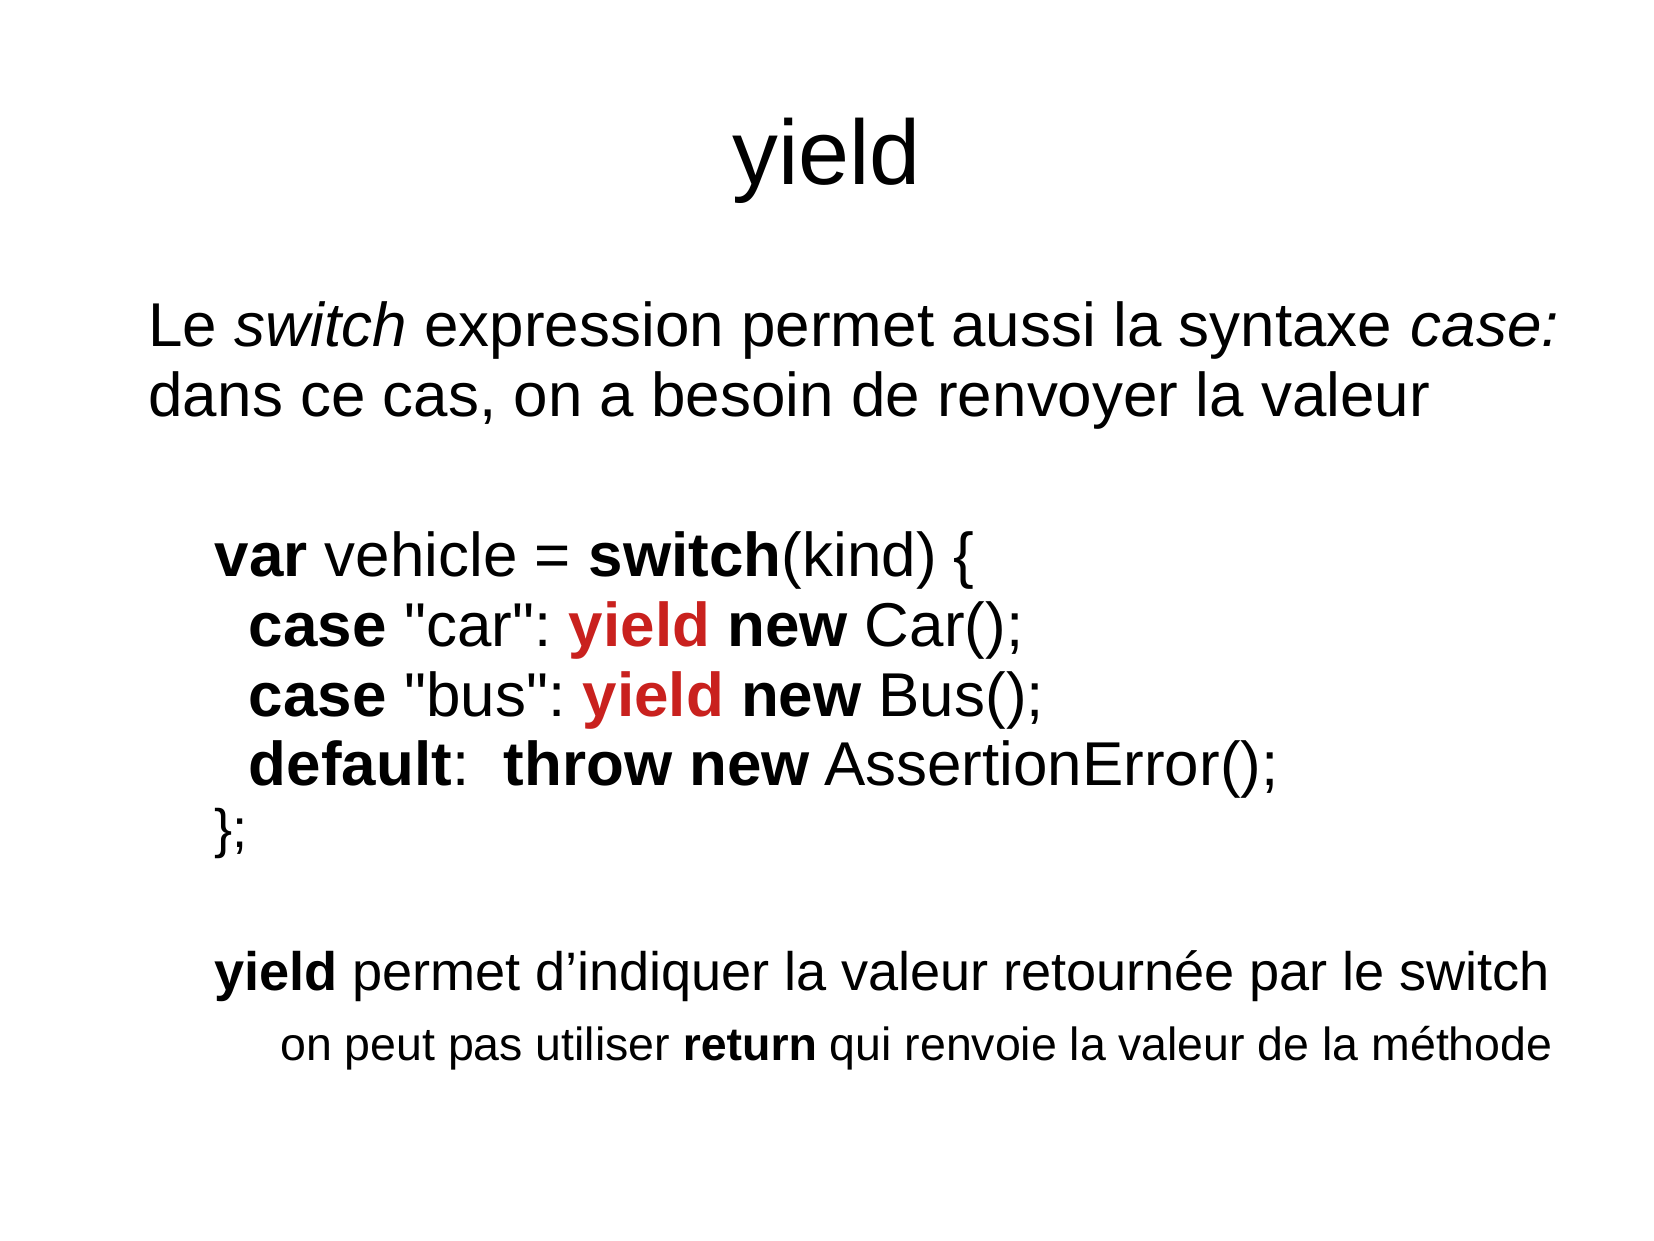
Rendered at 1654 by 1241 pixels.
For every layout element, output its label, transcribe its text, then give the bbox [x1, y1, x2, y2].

list Le switch expression permet aussi la syntaxe case: dans ce cas, on a besoin de renvoyer la valeur var vehicle = switch(kind) { case "car": yield new Car(); case "bus": yield new Bus(); default: throw new AssertionError(); }; yield permet d’indiquer la valeur retournée par le switch on peut pas utiliser return qui renvoie la valeur de la méthode [82, 290, 1571, 1081]
title yield [82, 49, 1571, 257]
